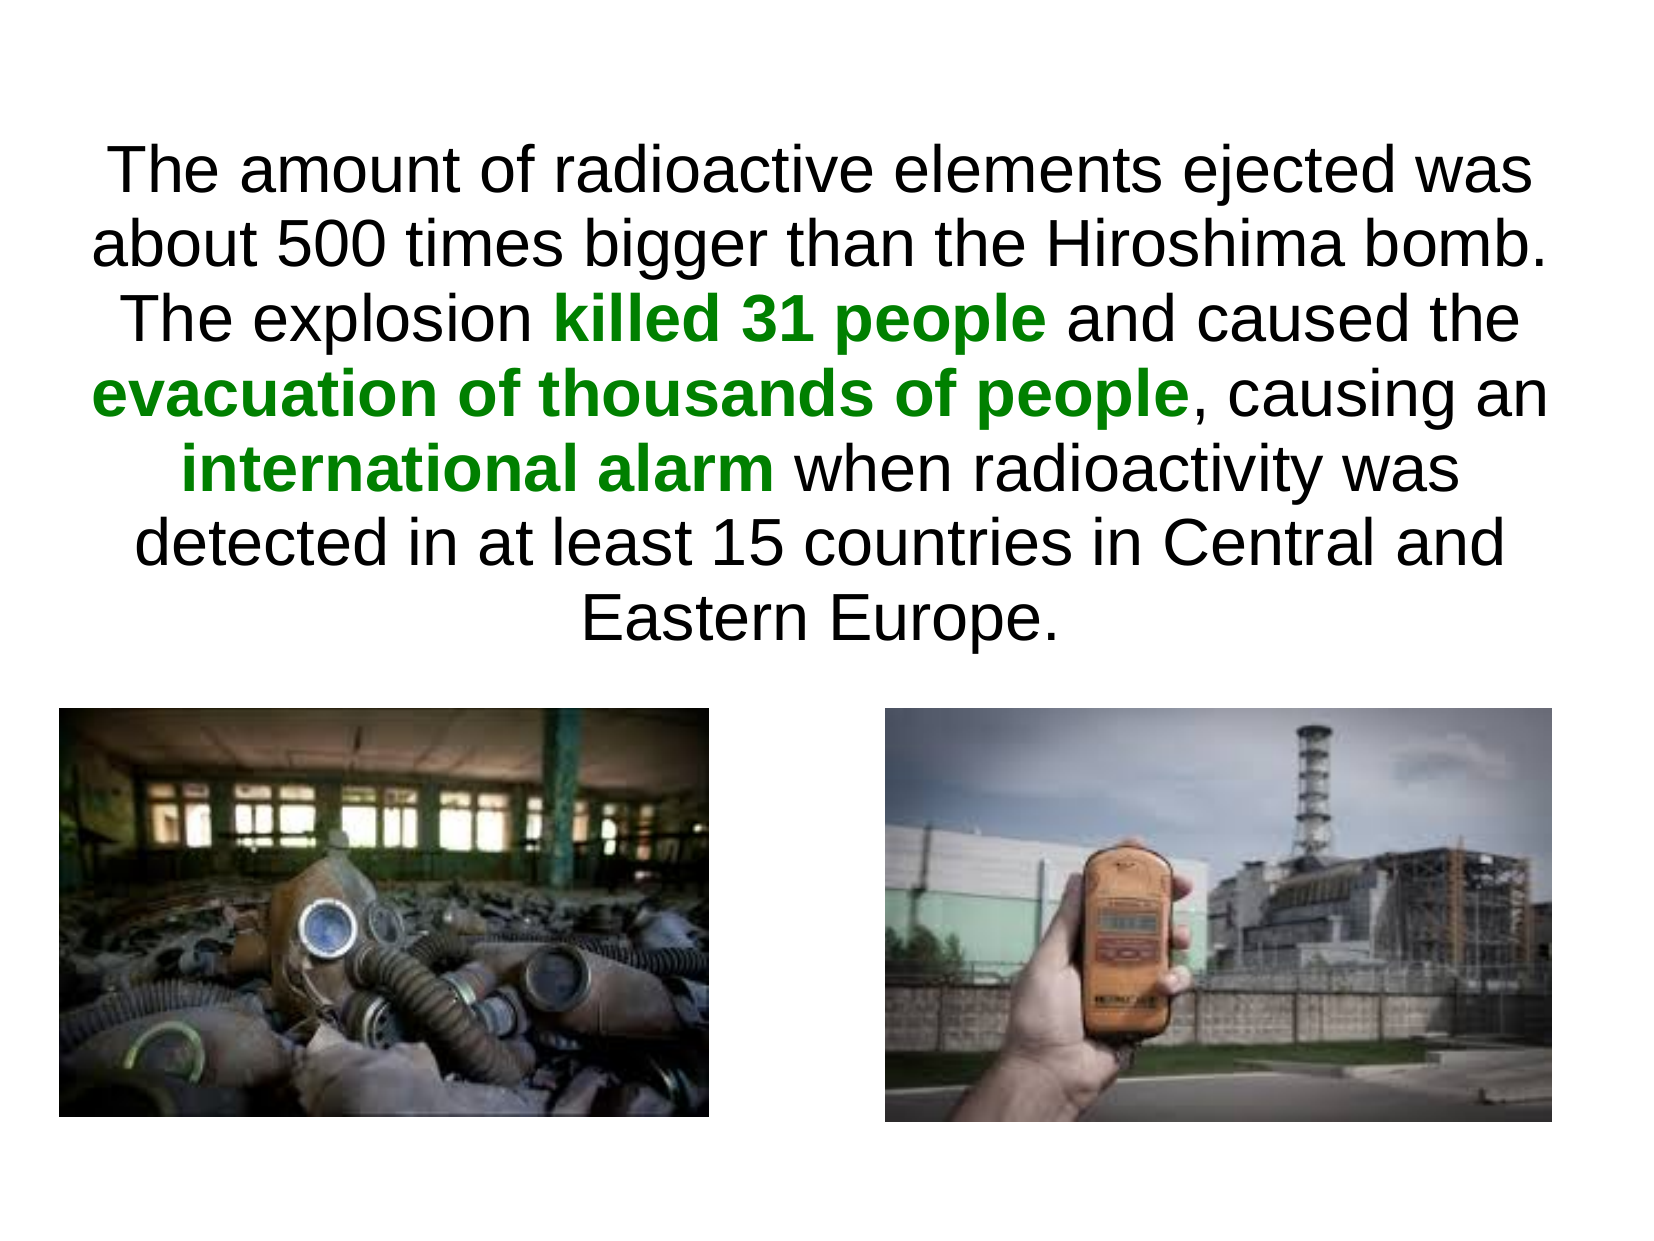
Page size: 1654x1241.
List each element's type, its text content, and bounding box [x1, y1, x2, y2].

subtitle The amount of radioactive elements ejected was about 500 times bigger than the Hiroshima bomb. The explosion killed 31 people and caused the evacuation of thousands of people, causing an international alarm when radioactivity was detected in at least 15 countries in Central and Eastern Europe. [76, 0, 1565, 916]
picture [885, 708, 1552, 1123]
picture [59, 708, 709, 1117]
